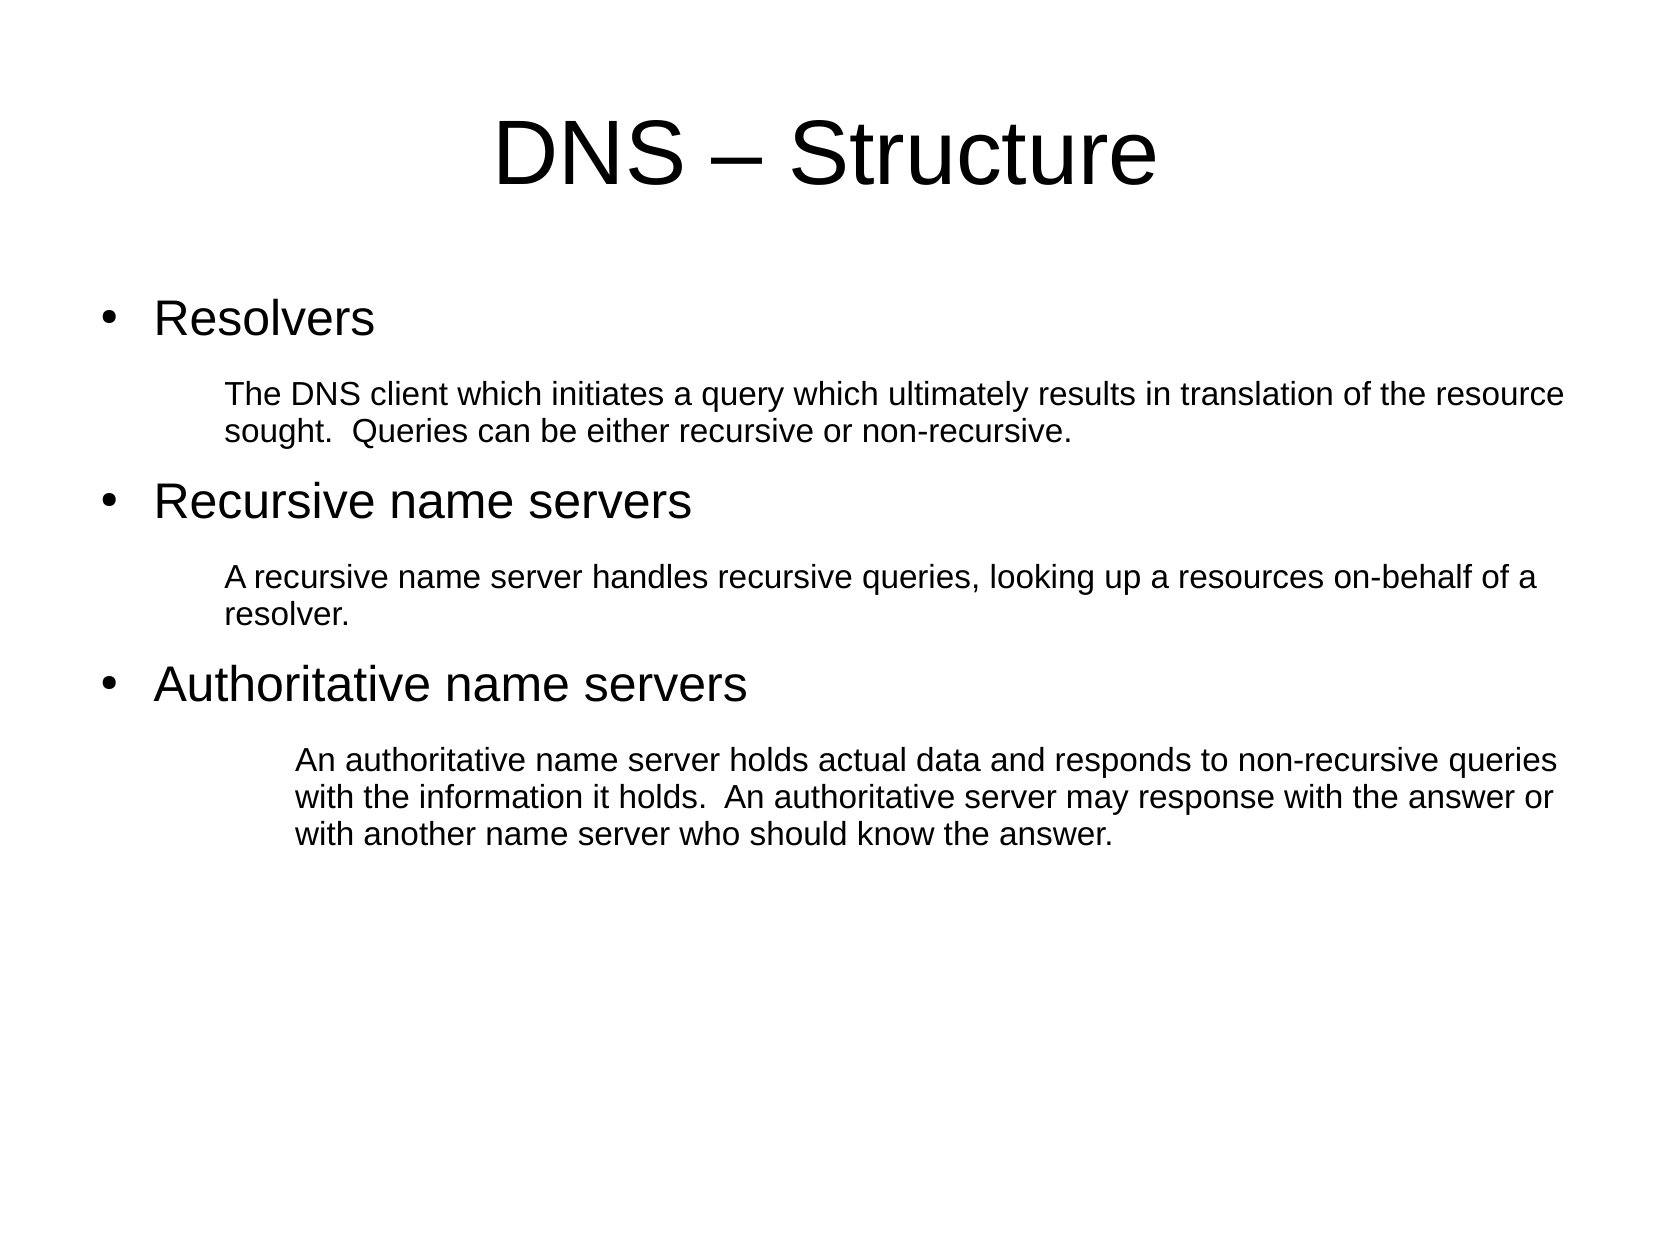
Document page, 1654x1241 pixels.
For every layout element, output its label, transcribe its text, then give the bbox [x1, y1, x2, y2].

list Resolvers The DNS client which initiates a query which ultimately results in translation of the resource sought. Queries can be either recursive or non-recursive. Recursive name servers A recursive name server handles recursive queries, looking up a resources on-behalf of a resolver. Authoritative name servers An authoritative name server holds actual data and responds to non-recursive queries with the information it holds. An authoritative server may response with the answer or with another name server who should know the answer. [82, 290, 1571, 1109]
title DNS – Structure [82, 49, 1571, 257]
